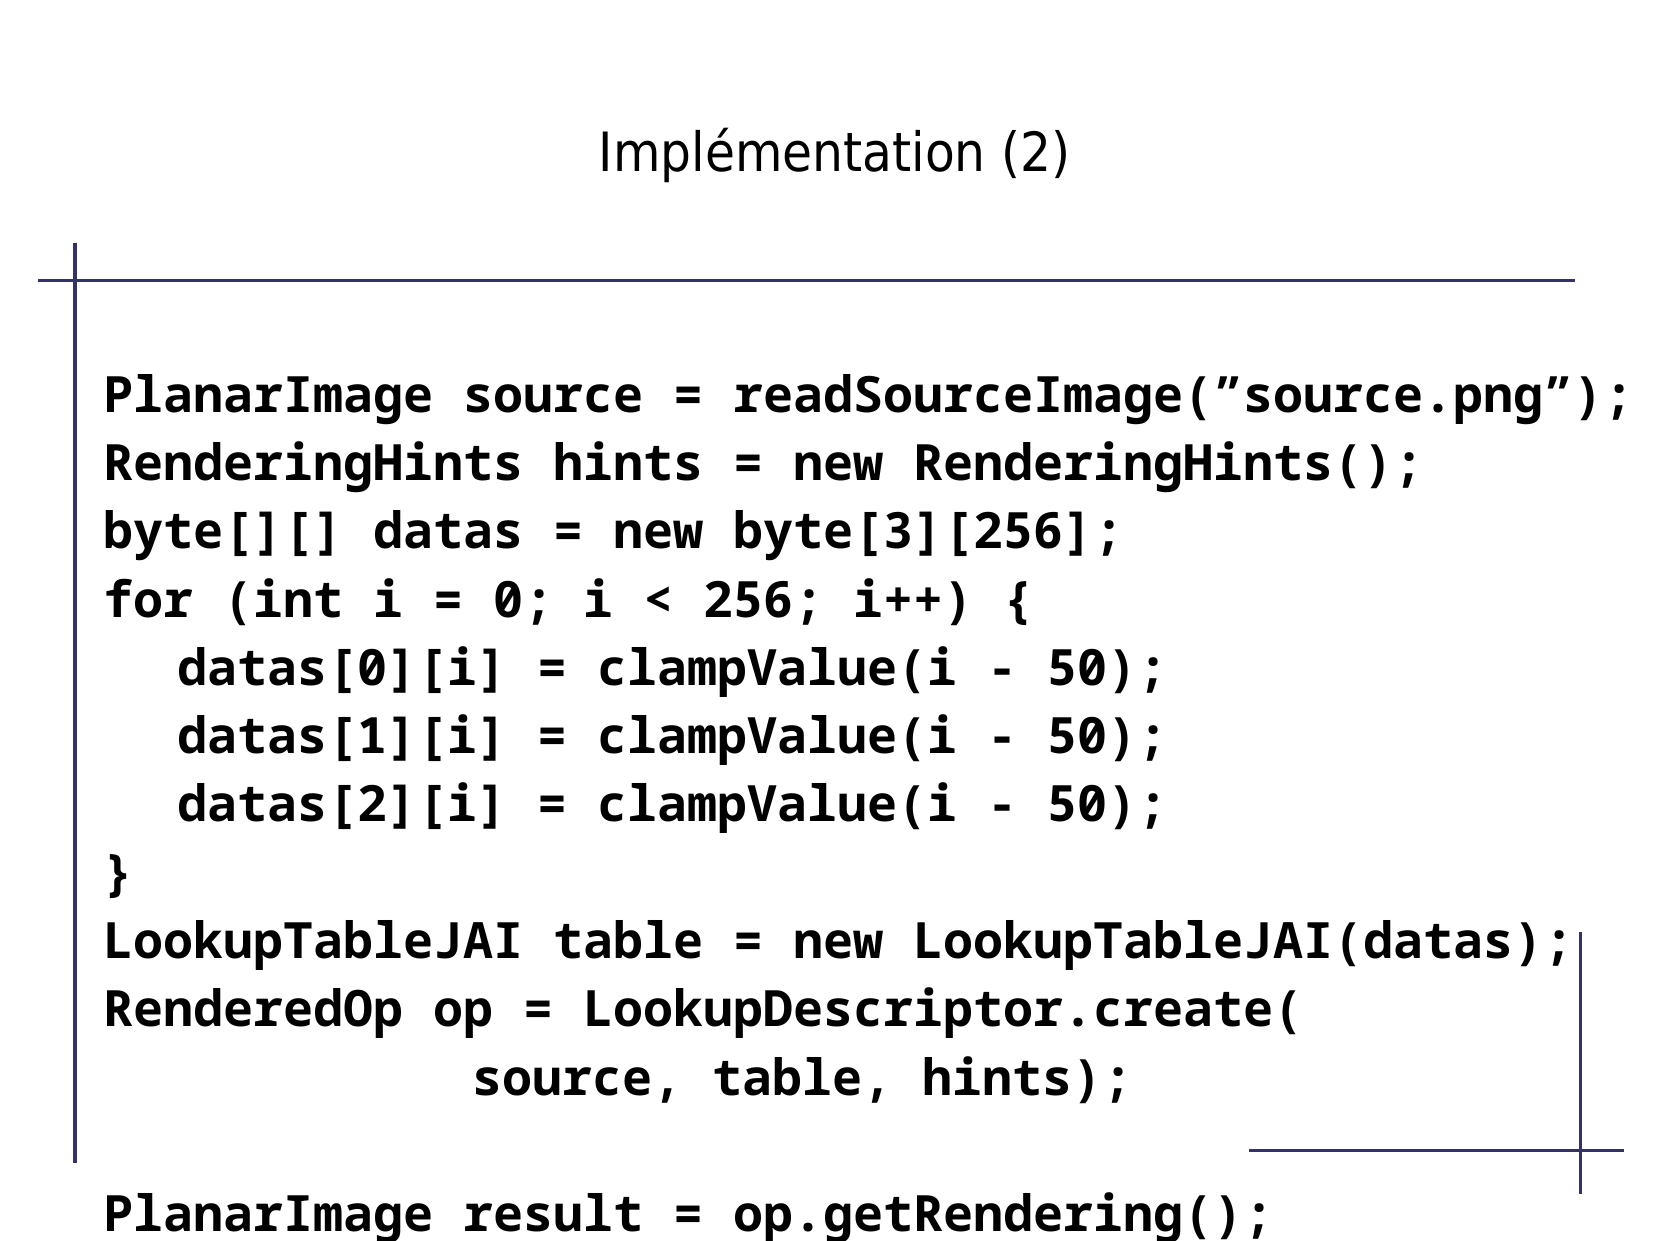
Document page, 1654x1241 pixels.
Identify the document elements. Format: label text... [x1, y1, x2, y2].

text_box PlanarImage source = readSourceImage(”source.png”); RenderingHints hints = new RenderingHints(); byte[][] datas = new byte[3][256]; for (int i = 0; i < 256; i++) { datas[0][i] = clampValue(i - 50); datas[1][i] = clampValue(i - 50); datas[2][i] = clampValue(i - 50); } LookupTableJAI table = new LookupTableJAI(datas); RenderedOp op = LookupDescriptor.create( source, table, hints); PlanarImage result = op.getRendering(); [88, 283, 1654, 1114]
title Implémentation (2) [112, 49, 1558, 257]
